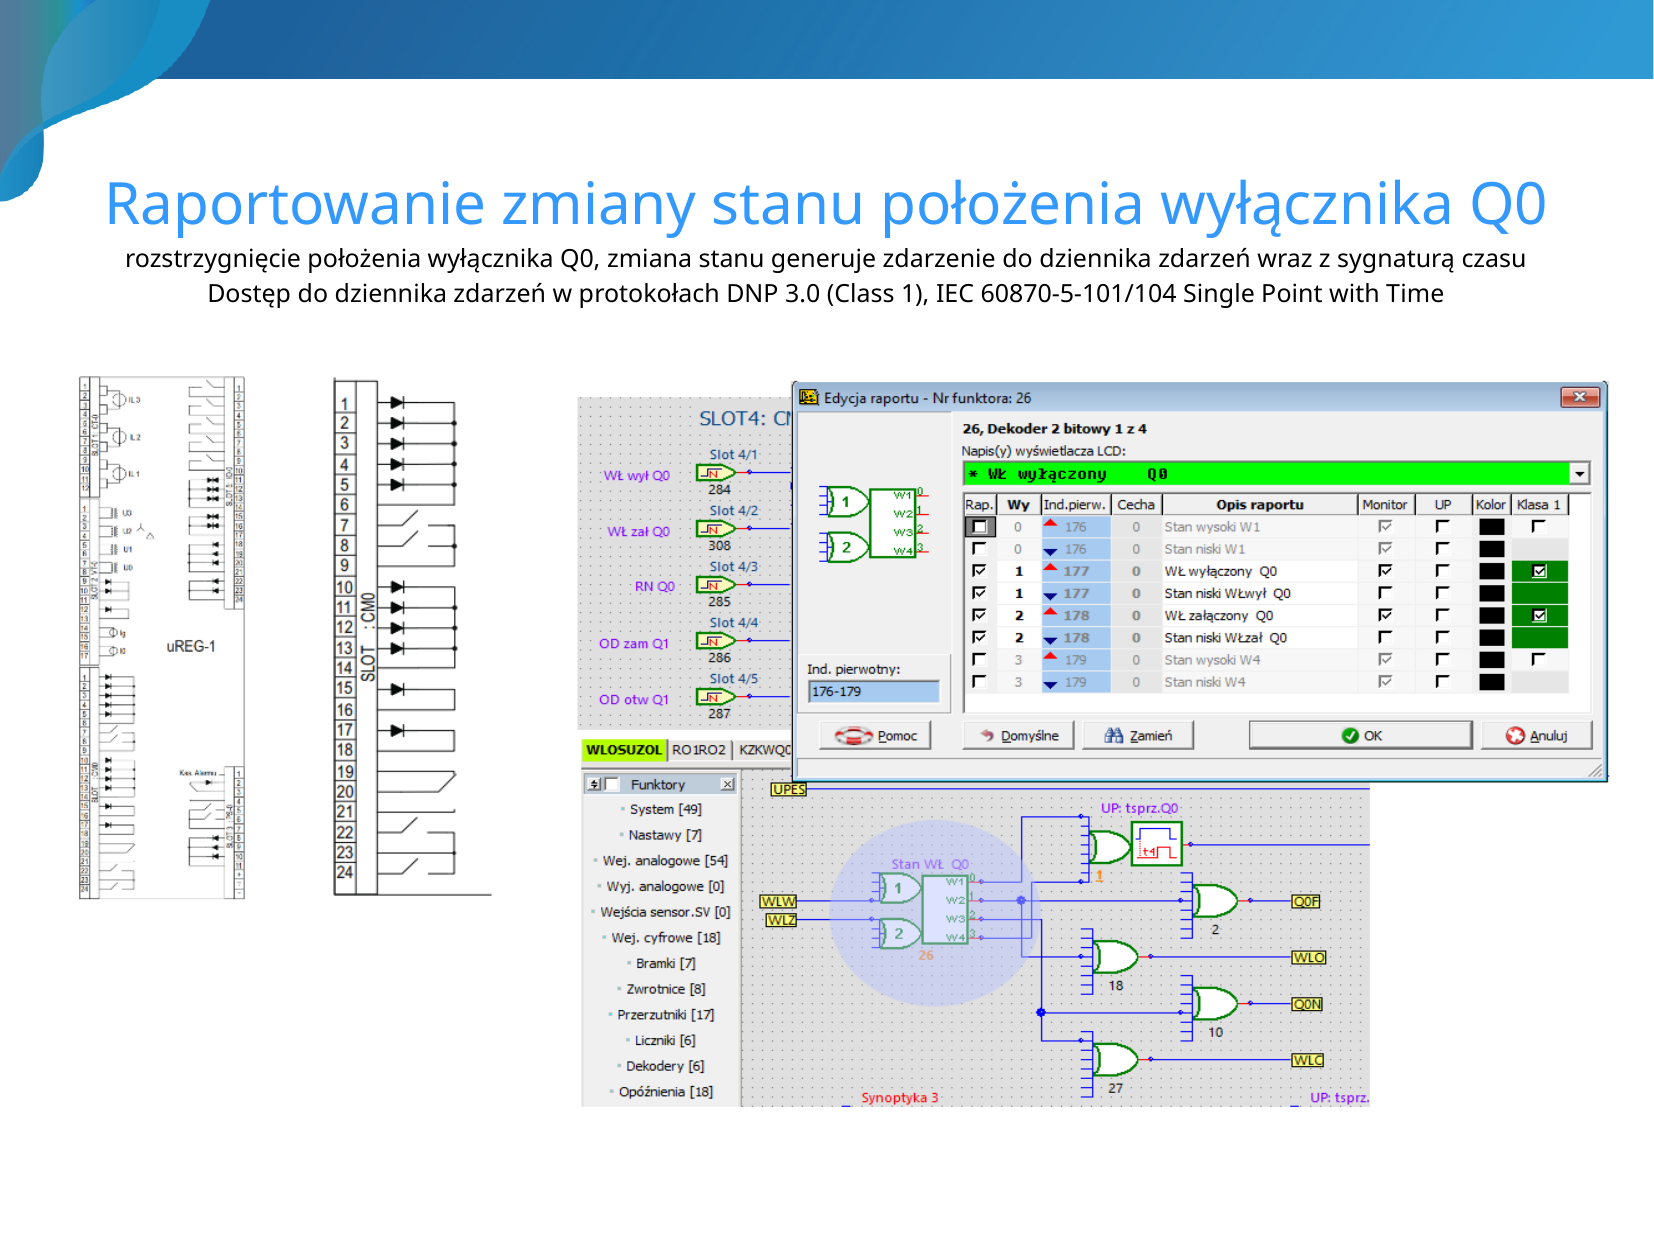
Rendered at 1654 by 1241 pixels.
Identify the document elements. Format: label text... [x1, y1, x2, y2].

title Raportowanie zmiany stanu położenia wyłącznika Q0 rozstrzygnięcie położenia wyłącznika Q0, zmiana stanu generuje zdarzenie do dziennika zdarzeń wraz z sygnaturą czasu Dostęp do dziennika zdarzeń w protokołach DNP 3.0 (Class 1), IEC 60870-5-101/104 Single Point with Time [82, 132, 1571, 340]
picture [0, 0, 1654, 1241]
